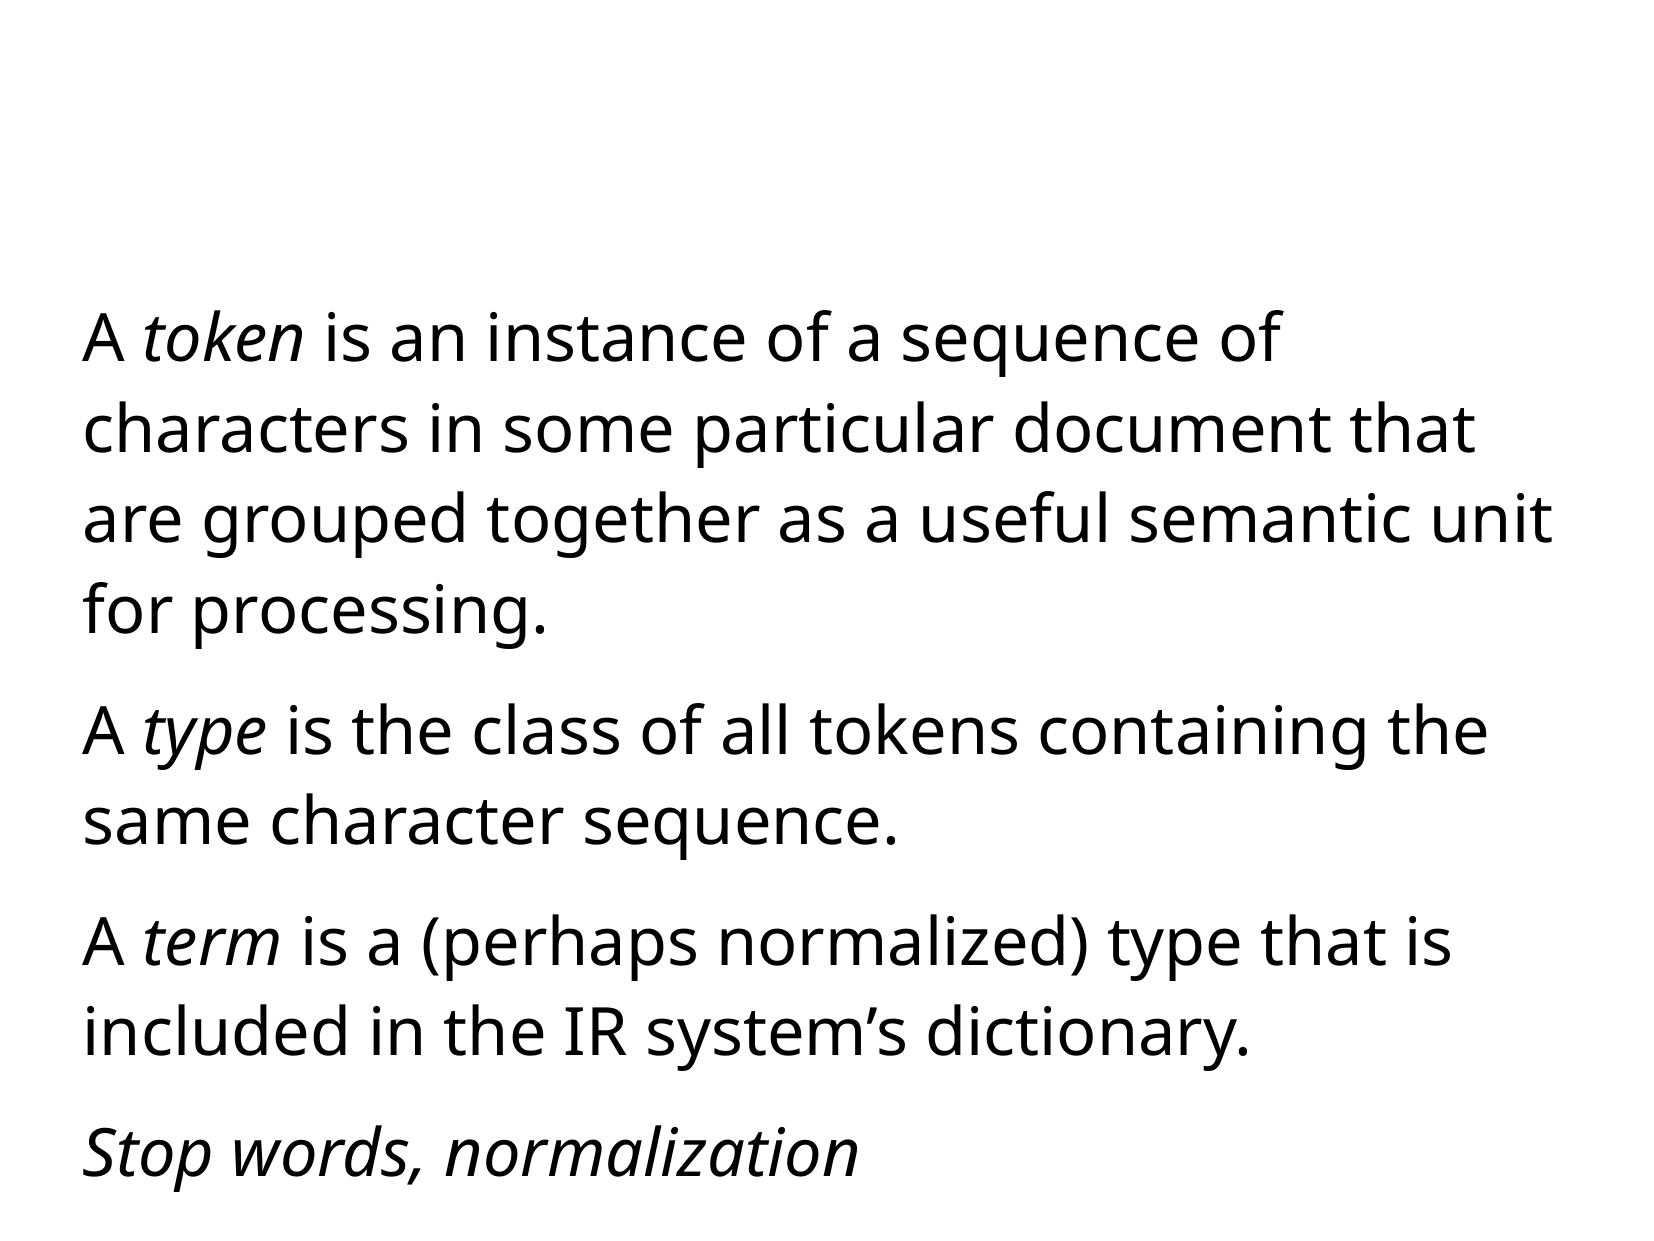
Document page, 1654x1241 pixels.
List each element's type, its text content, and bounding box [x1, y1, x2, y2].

list A token is an instance of a sequence of characters in some particular document that are grouped together as a useful semantic unit for processing. A type is the class of all tokens containing the same character sequence. A term is a (perhaps normalized) type that is included in the IR system’s dictionary. Stop words, normalization [82, 290, 1571, 1097]
